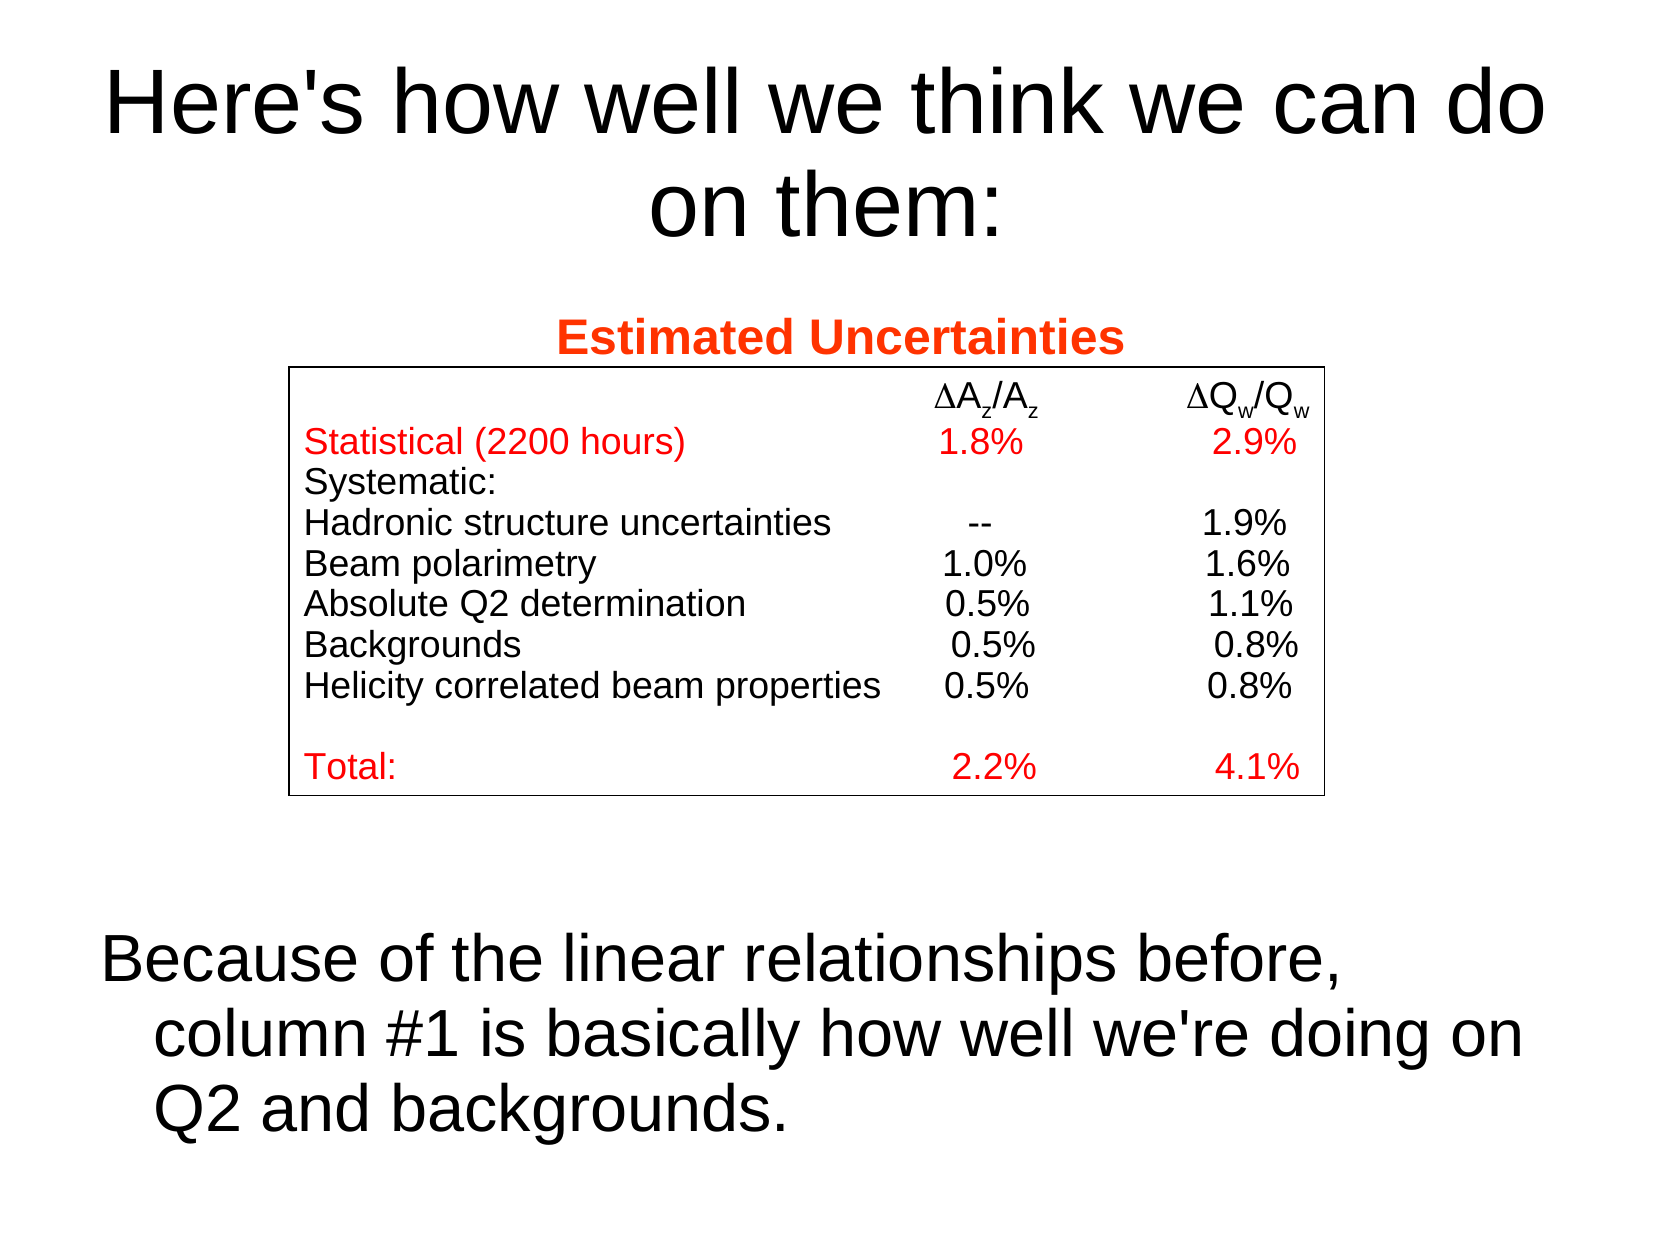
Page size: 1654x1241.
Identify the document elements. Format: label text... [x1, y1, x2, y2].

title Here's how well we think we can do on them: [82, 16, 1571, 288]
text_box Estimated Uncertainties [13, 288, 1627, 373]
text_box Az/Az Qw/Qw Statistical (2200 hours) 1.8% 2.9% Systematic: Hadronic structure uncertainties -- 1.9% Beam polarimetry 1.0% 1.6% Absolute Q2 determination 0.5% 1.1% Backgrounds 0.5% 0.8% Helicity correlated beam properties 0.5% 0.8% Total: 2.2% 4.1% [288, 367, 1325, 796]
list Because of the linear relationships before, column #1 is basically how well we're doing on Q2 and backgrounds. [82, 921, 1571, 1220]
